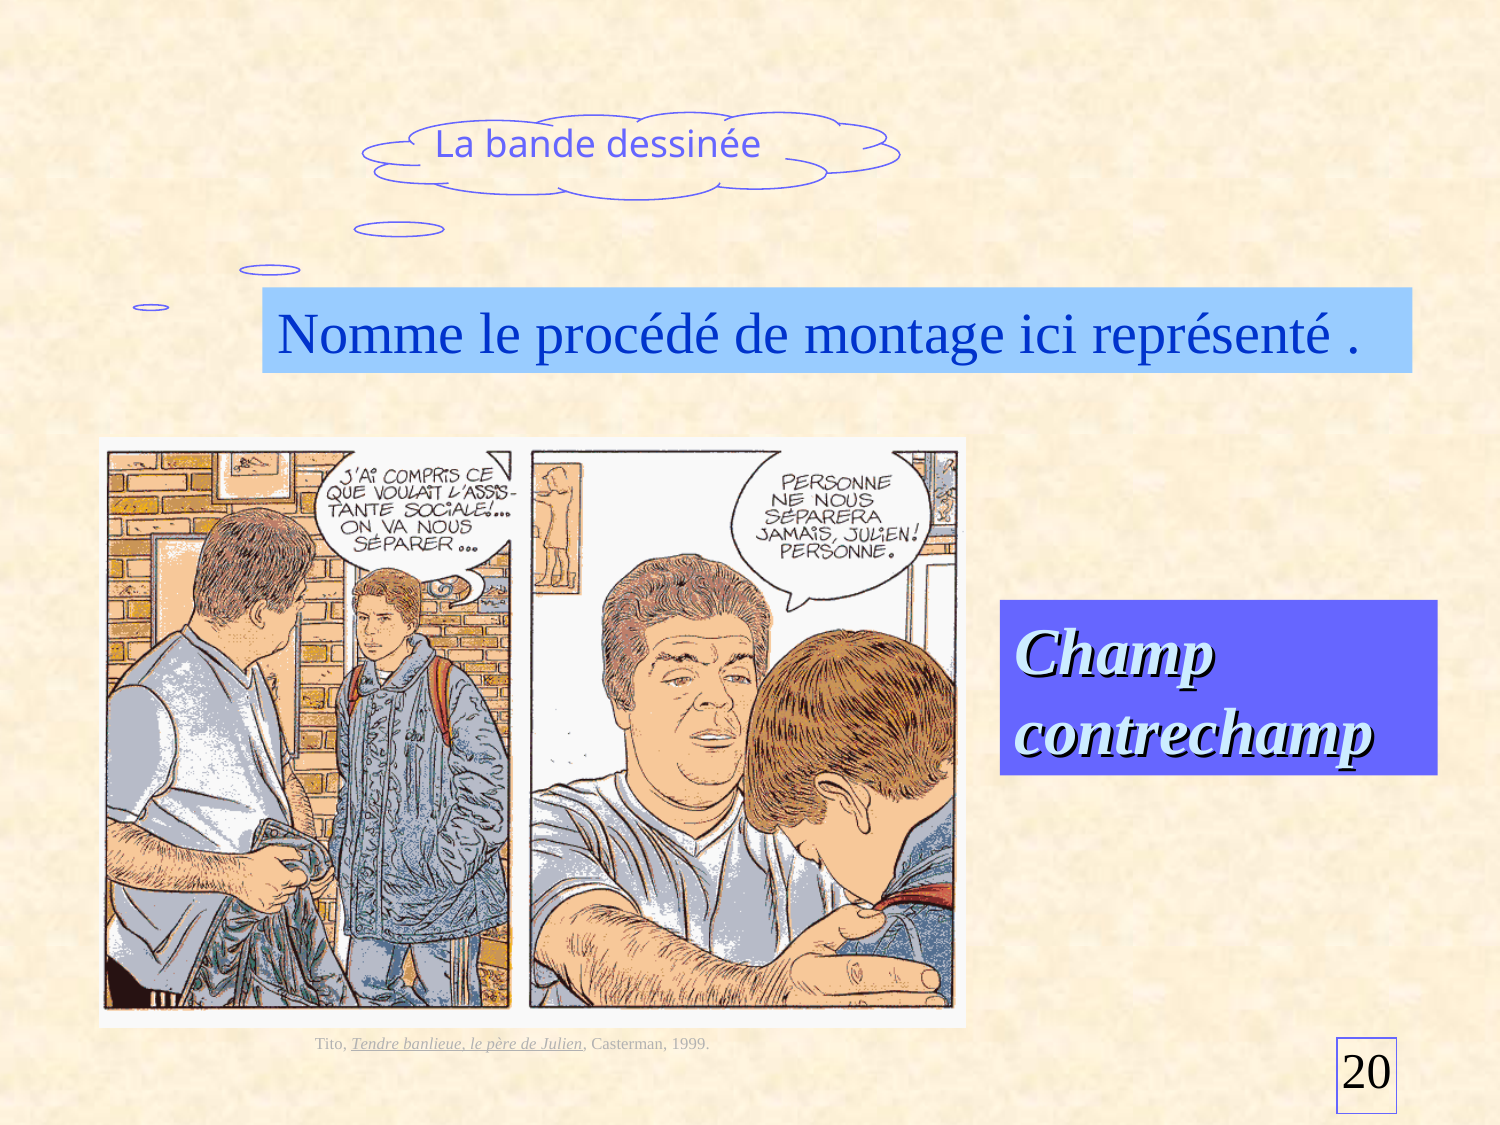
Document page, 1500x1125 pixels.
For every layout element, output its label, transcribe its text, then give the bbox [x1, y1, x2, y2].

picture [0, 0, 1500, 1125]
text_box Champ contrechamp [999, 599, 1438, 776]
text_box Nomme le procédé de montage ici représenté . [262, 287, 1413, 373]
text_box Tito, Tendre banlieue, le père de Julien, Casterman, 1999. [300, 1024, 826, 1061]
